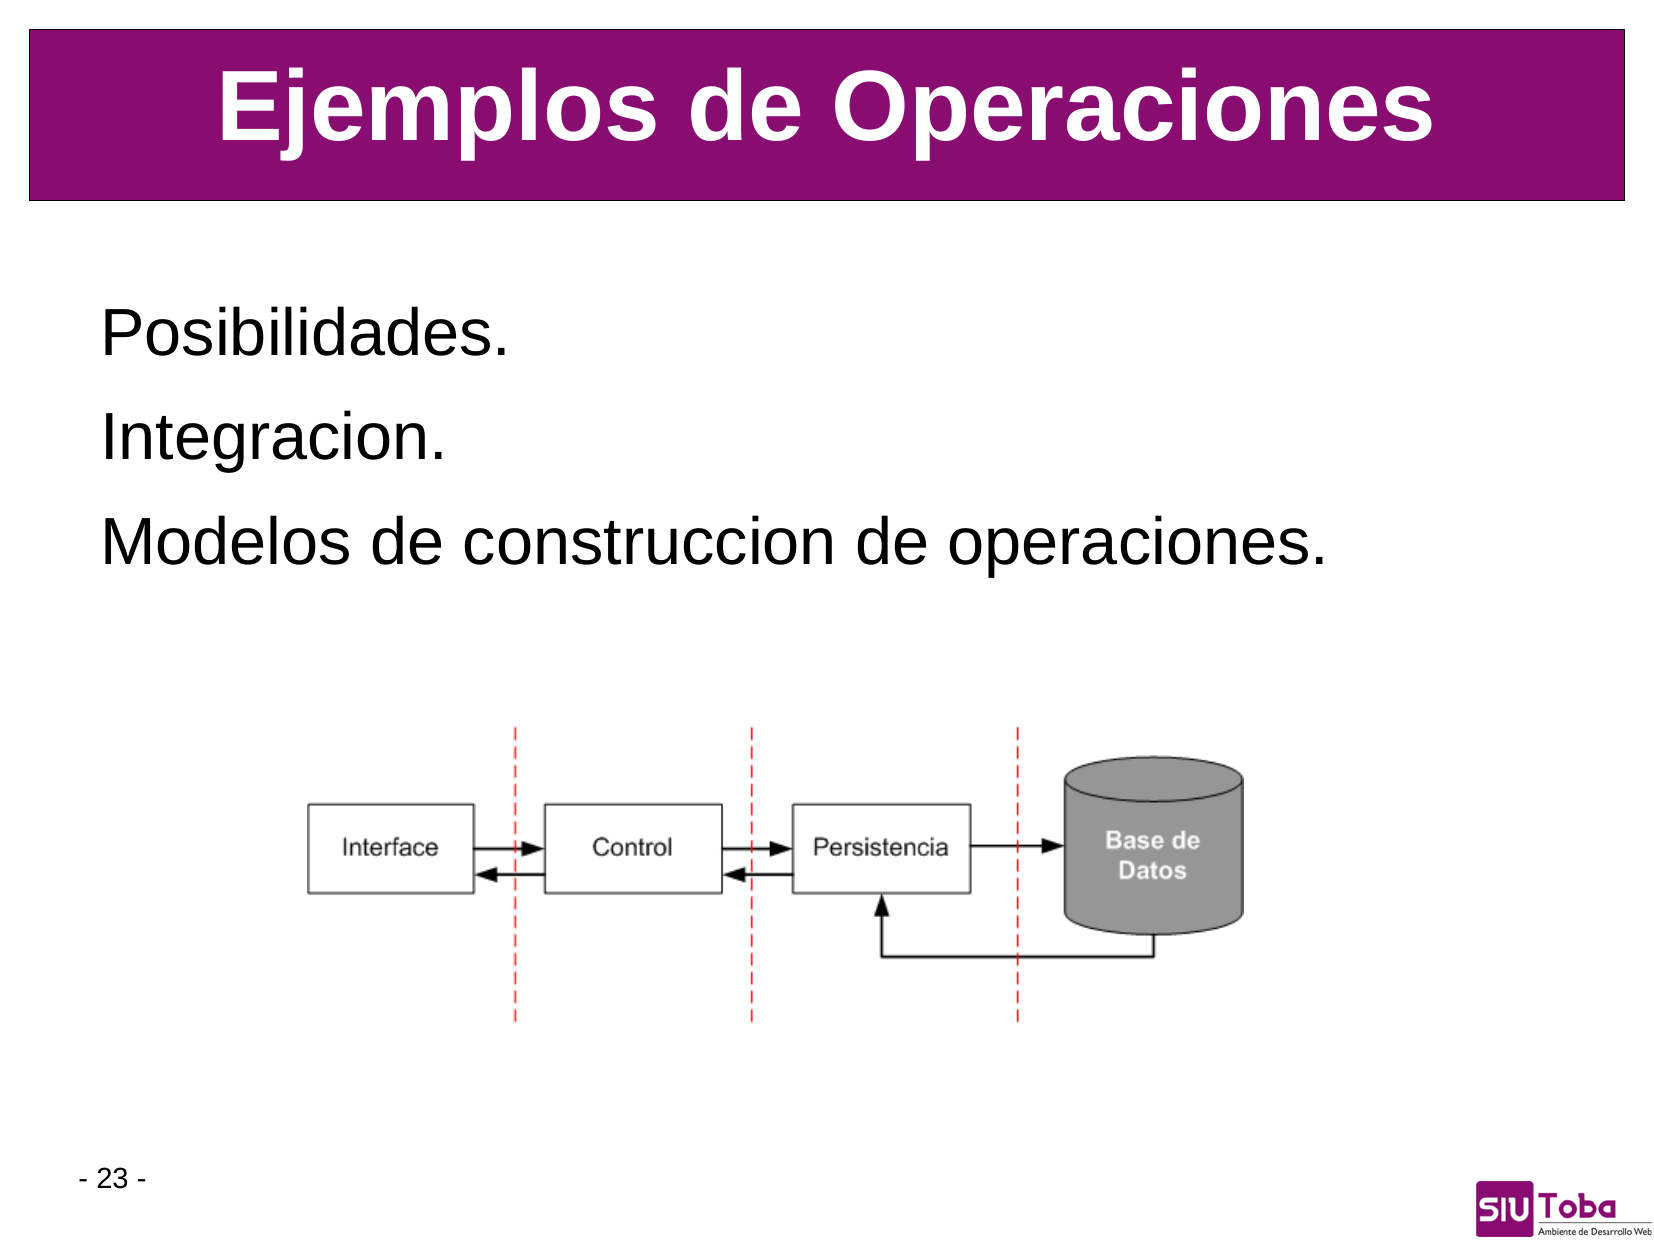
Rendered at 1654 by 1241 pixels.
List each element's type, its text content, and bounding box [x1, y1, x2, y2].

picture [307, 726, 1244, 1025]
picture [1476, 1181, 1652, 1237]
list Posibilidades. Integracion. Modelos de construccion de operaciones. [82, 295, 1565, 638]
title Ejemplos de Operaciones [59, 47, 1595, 166]
